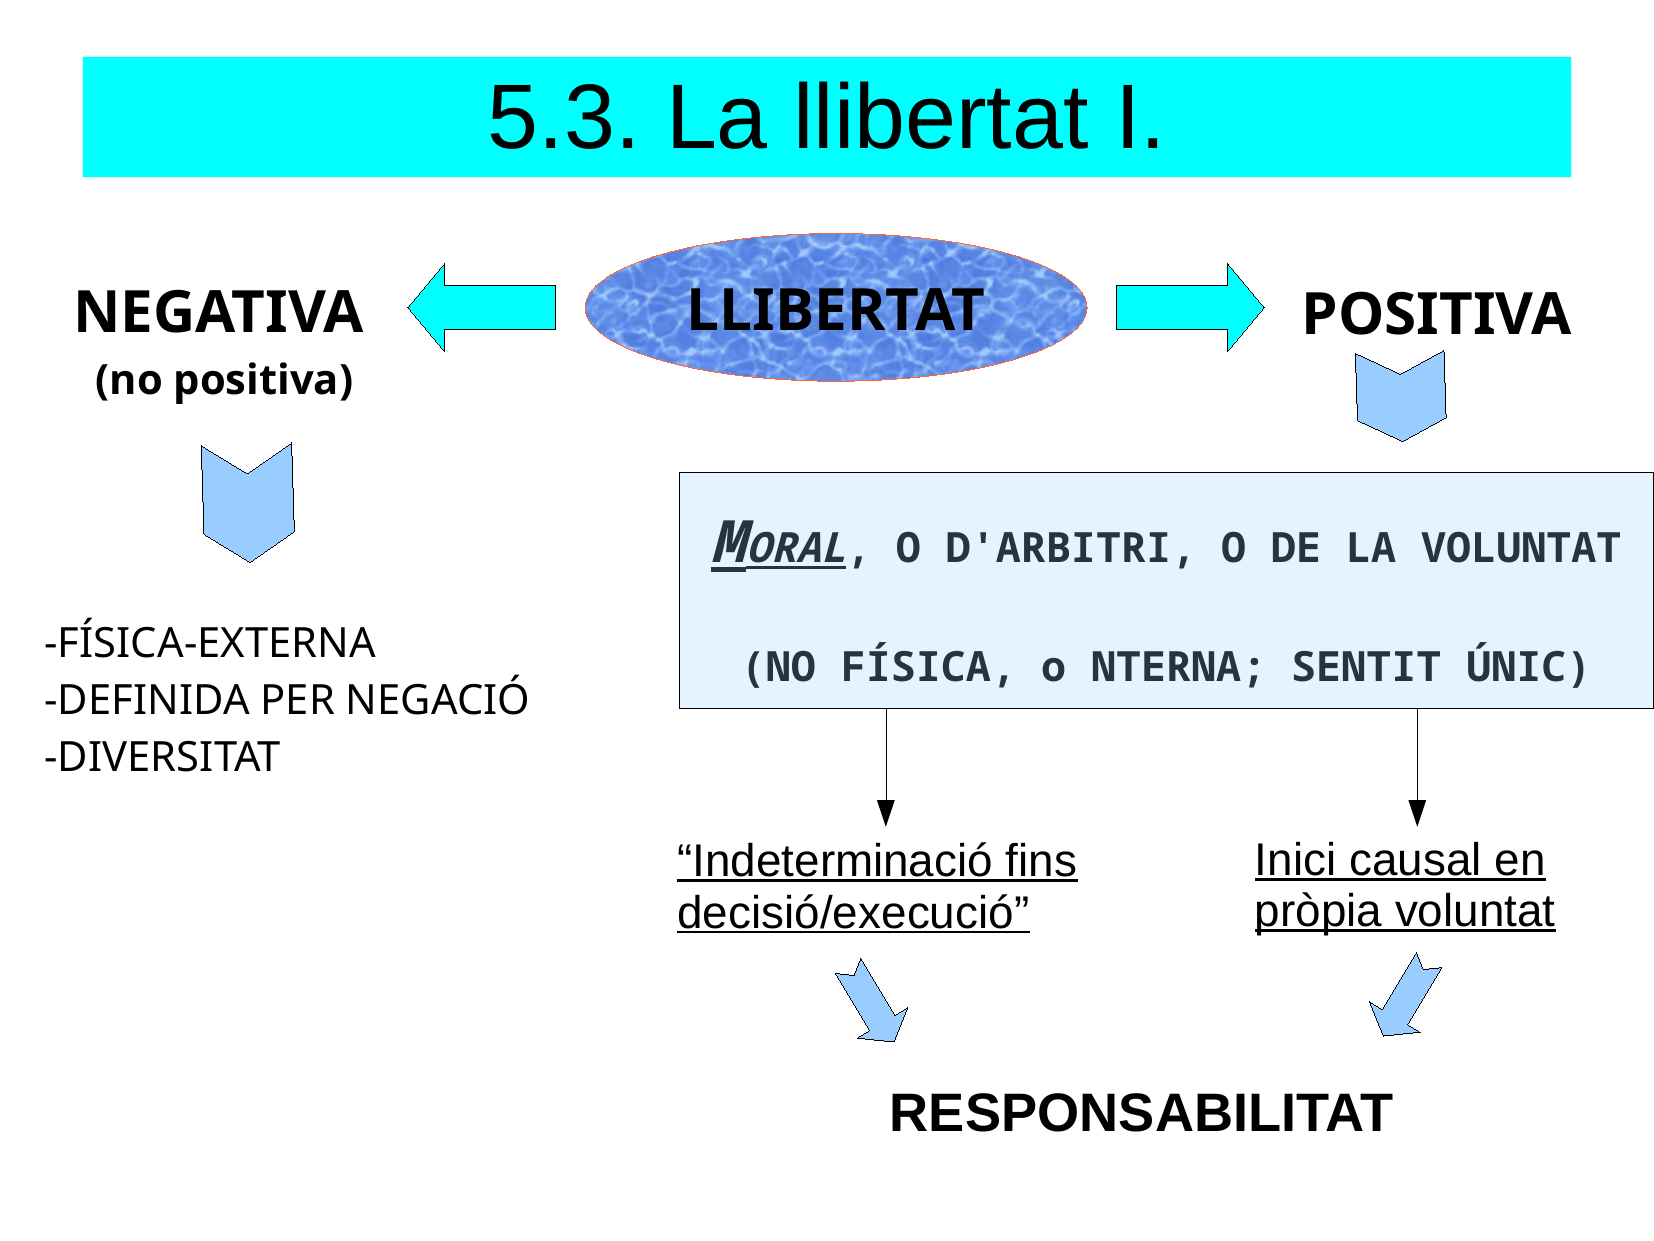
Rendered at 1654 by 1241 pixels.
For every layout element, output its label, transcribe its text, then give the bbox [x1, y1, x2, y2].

text_box LLIBERTAT [585, 233, 1088, 382]
text_box [679, 472, 1654, 709]
text_box Inici causal en pròpia voluntat [1240, 826, 1571, 944]
text_box NEGATIVA (no positiva) [59, 263, 421, 419]
text_box [201, 442, 295, 563]
text_box -FÍSICA-EXTERNA -DEFINIDA PER NEGACIÓ -DIVERSITAT [29, 605, 631, 798]
text_box [835, 958, 908, 1042]
text_box [421, 263, 556, 352]
text_box “Indeterminació fins decisió/execució” [662, 828, 1093, 945]
text_box [1355, 350, 1447, 442]
text_box RESPONSABILITAT [875, 1074, 1411, 1152]
text_box [1369, 952, 1442, 1037]
title 5.3. La llibertat I. [82, 56, 1572, 178]
text_box [1116, 263, 1265, 352]
text_box POSITIVA [1287, 264, 1625, 414]
